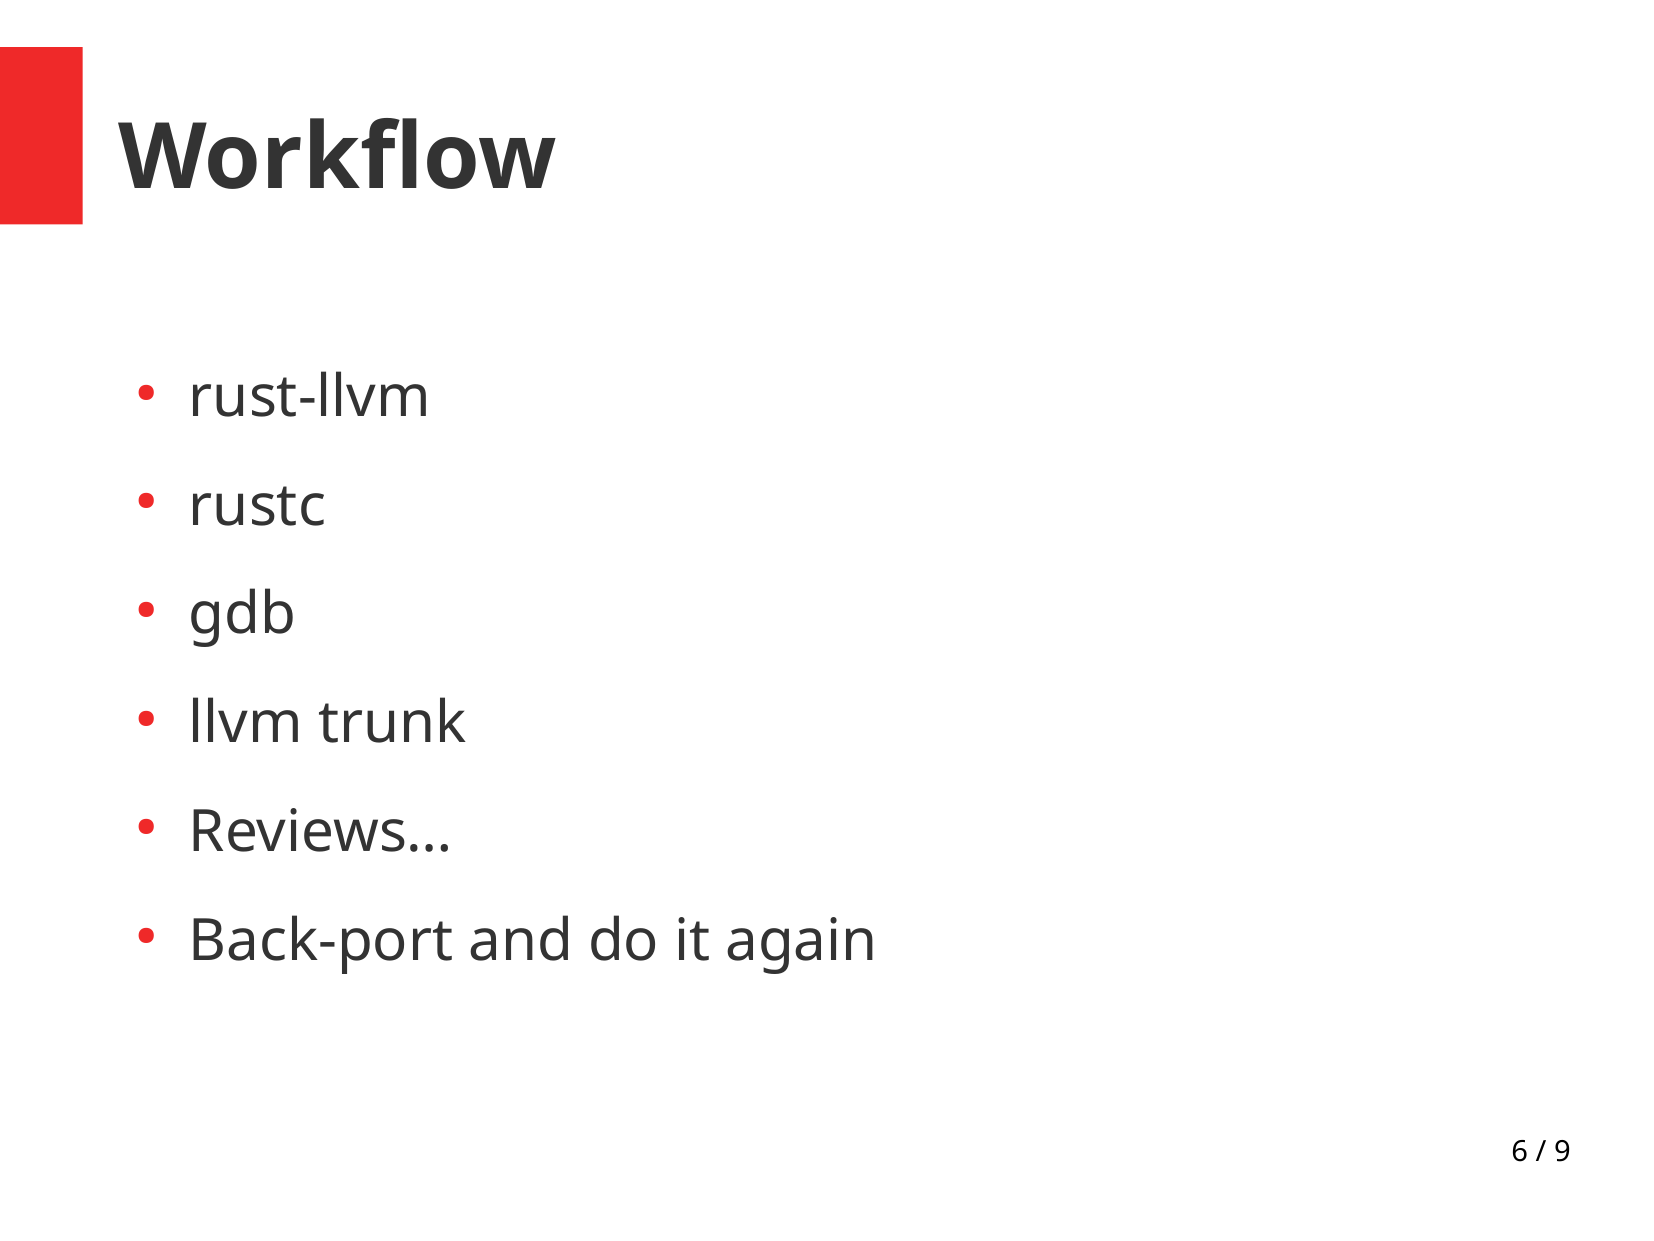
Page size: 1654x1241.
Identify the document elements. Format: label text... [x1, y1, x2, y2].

title Workflow [118, 49, 1571, 257]
list rust-llvm rustc gdb llvm trunk Reviews… Back-port and do it again [118, 354, 1536, 1074]
